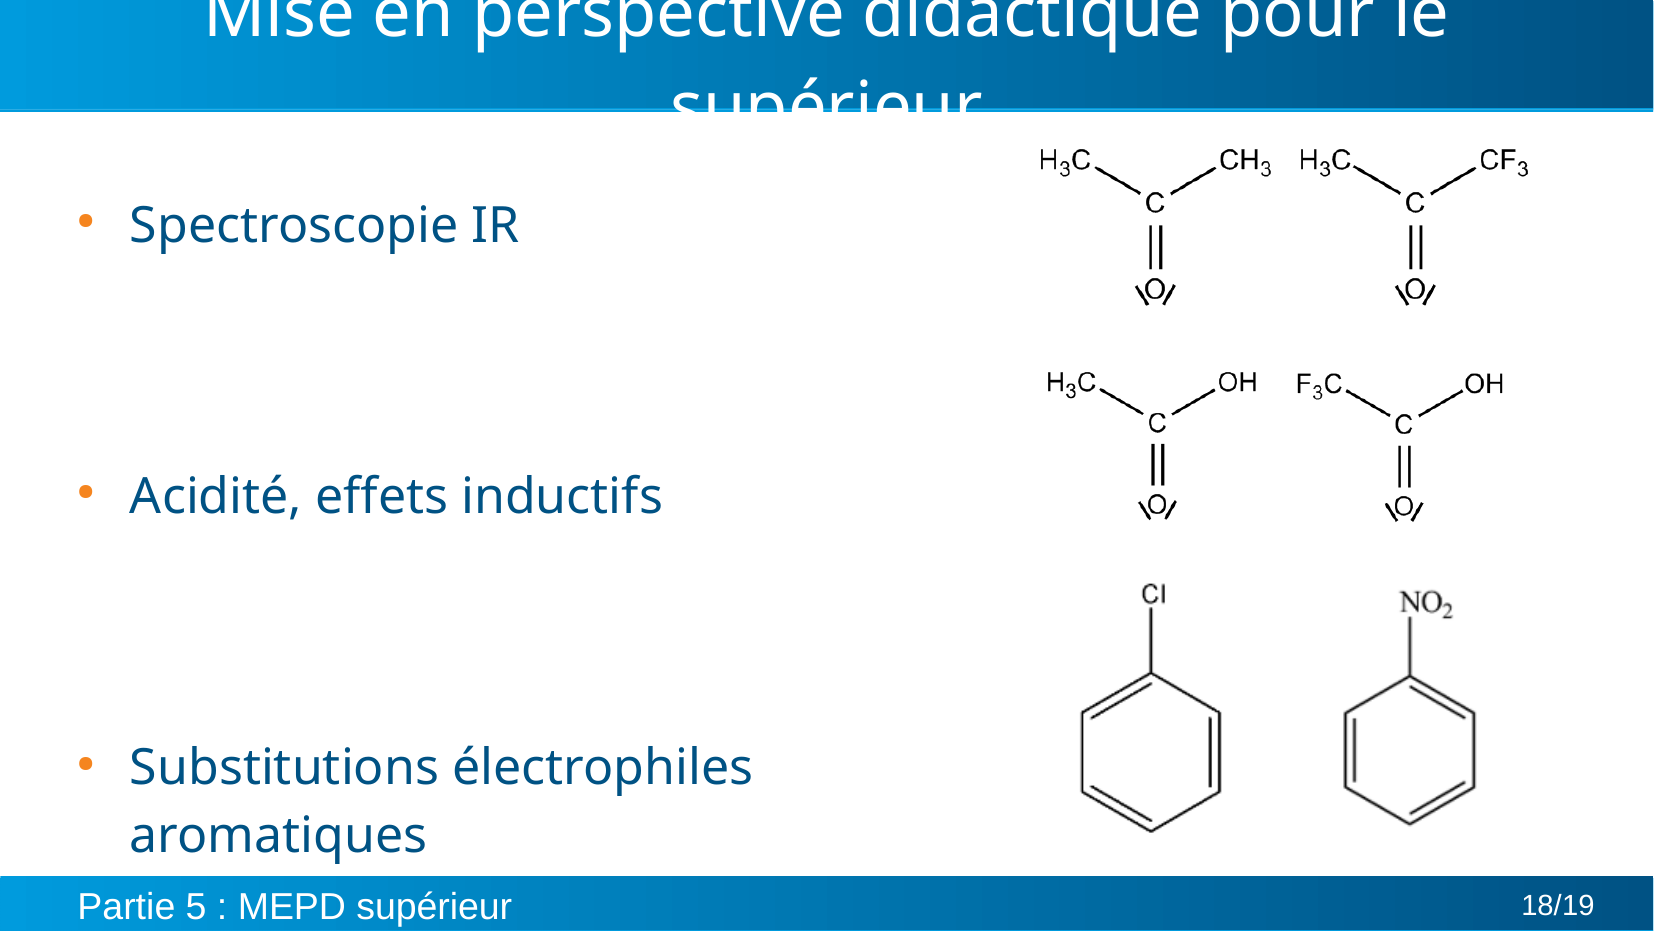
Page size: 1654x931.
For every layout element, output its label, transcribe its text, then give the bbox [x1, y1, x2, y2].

list Spectroscopie IR Acidité, effets inductifs Substitutions électrophiles aromatiques [59, 188, 790, 780]
text_box Partie 5 : MEPD supérieur [62, 878, 528, 931]
title Mise en perspective didactique pour le supérieur [59, 17, 1595, 97]
picture [1040, 358, 1521, 529]
picture [1028, 131, 1536, 320]
picture [1024, 559, 1505, 847]
